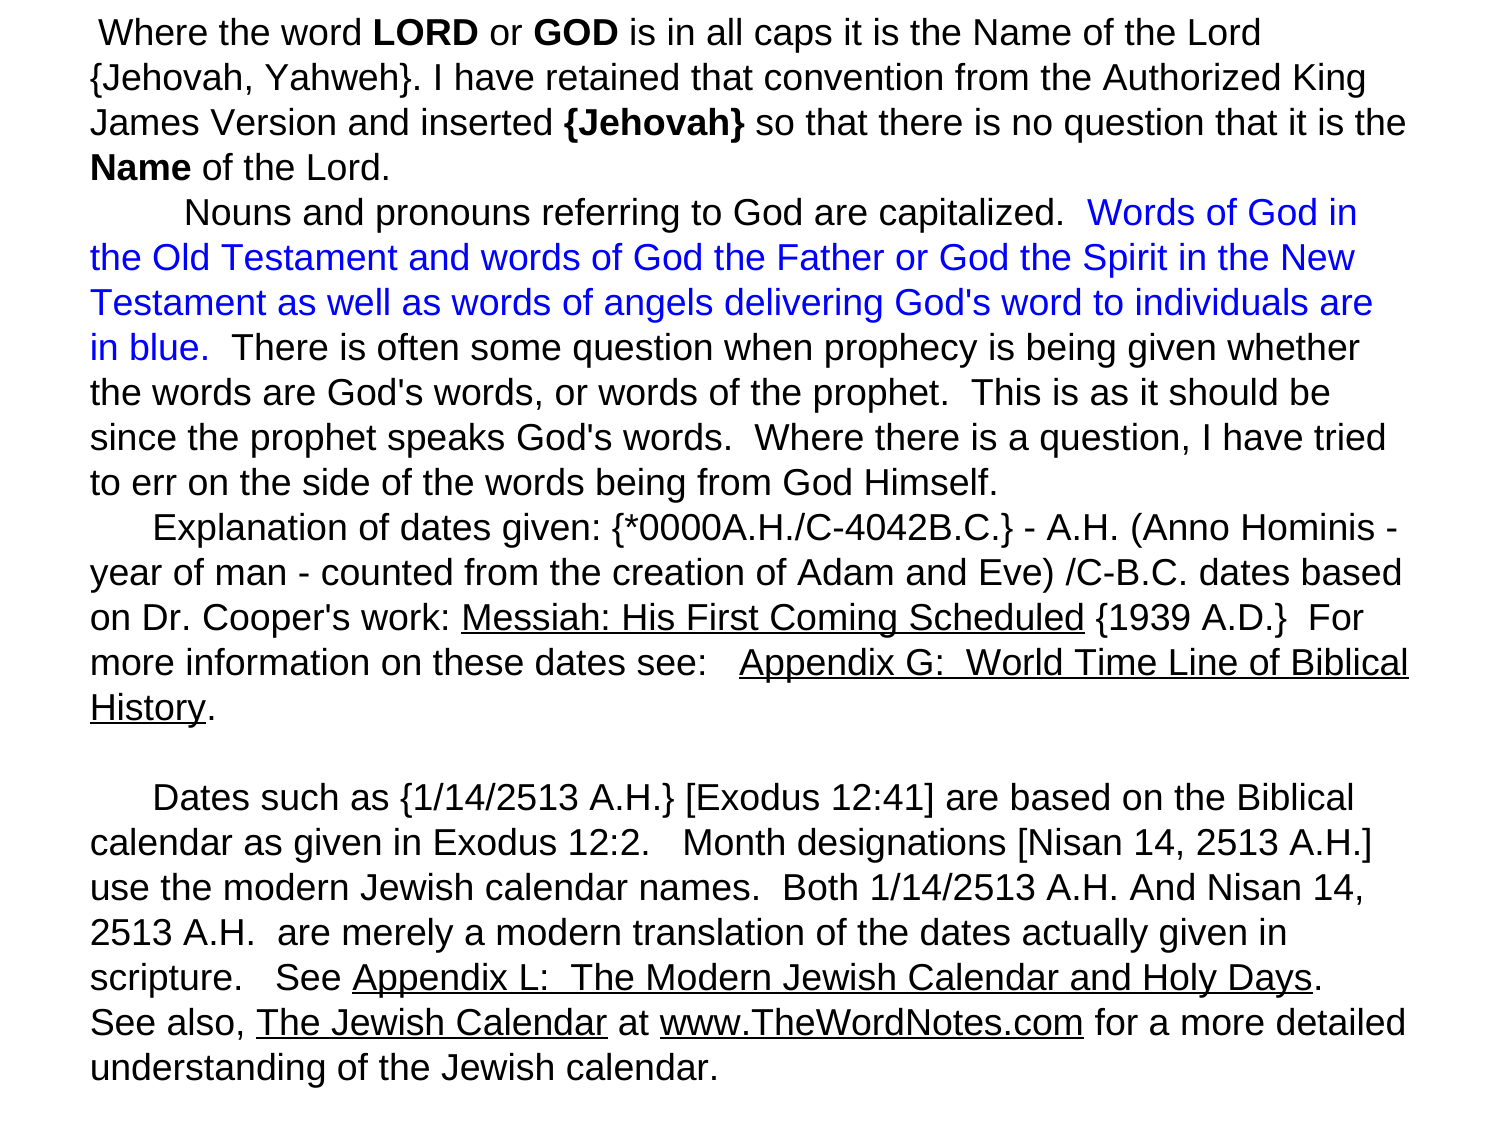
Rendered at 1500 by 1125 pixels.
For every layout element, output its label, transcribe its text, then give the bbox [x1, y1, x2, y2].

title Where the word LORD or GOD is in all caps it is the Name of the Lord {Jehovah, Yahweh}. I have retained that convention from the Authorized King James Version and inserted {Jehovah} so that there is no question that it is the Name of the Lord. Nouns and pronouns referring to God are capitalized. Words of God in the Old Testament and words of God the Father or God the Spirit in the New Testament as well as words of angels delivering God's word to individuals are in blue. There is often some question when prophecy is being given whether the words are God's words, or words of the prophet. This is as it should be since the prophet speaks God's words. Where there is a question, I have tried to err on the side of the words being from God Himself. Explanation of dates given: {*0000A.H./C-4042B.C.} - A.H. (Anno Hominis - year of man - counted from the creation of Adam and Eve) /C-B.C. dates based on Dr. Cooper's work: Messiah: His First Coming Scheduled {1939 A.D.} For more information on these dates see: Appendix G: World Time Line of Biblical History. Dates such as {1/14/2513 A.H.} [Exodus 12:41] are based on the Biblical calendar as given in Exodus 12:2. Month designations [Nisan 14, 2513 A.H.] use the modern Jewish calendar names. Both 1/14/2513 A.H. And Nisan 14, 2513 A.H. are merely a modern translation of the dates actually given in scripture. See Appendix L: The Modern Jewish Calendar and Holy Days. See also, The Jewish Calendar at www.TheWordNotes.com for a more detailed understanding of the Jewish calendar. [75, 0, 1425, 1125]
